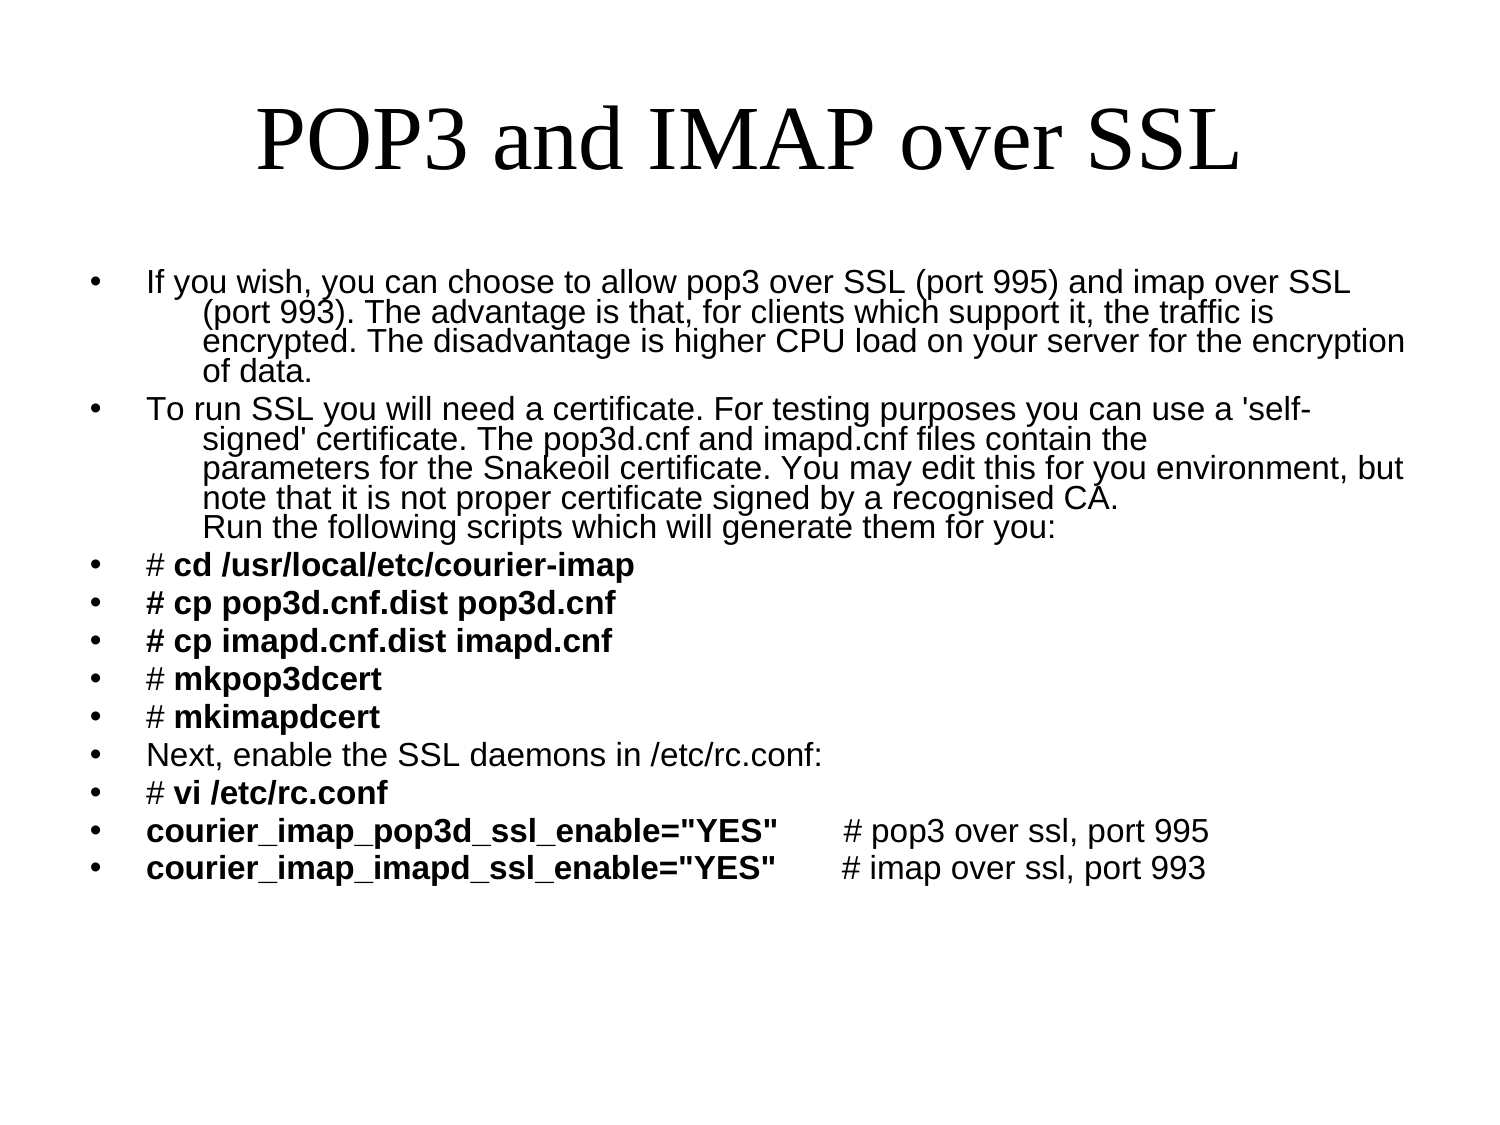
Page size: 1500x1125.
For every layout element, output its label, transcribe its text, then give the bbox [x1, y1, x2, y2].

list If you wish, you can choose to allow pop3 over SSL (port 995) and imap over SSL (port 993). The advantage is that, for clients which support it, the traffic is encrypted. The disadvantage is higher CPU load on your server for the encryption of data. To run SSL you will need a certificate. For testing purposes you can use a 'self-signed' certificate. The pop3d.cnf and imapd.cnf files contain the parameters for the Snakeoil certificate. You may edit this for you environment, but note that it is not proper certificate signed by a recognised CA. Run the following scripts which will generate them for you: # cd /usr/local/etc/courier-imap # cp pop3d.cnf.dist pop3d.cnf # cp imapd.cnf.dist imapd.cnf # mkpop3dcert # mkimapdcert Next, enable the SSL daemons in /etc/rc.conf: # vi /etc/rc.conf courier_imap_pop3d_ssl_enable="YES" # pop3 over ssl, port 995 courier_imap_imapd_ssl_enable="YES" # imap over ssl, port 993 [75, 262, 1426, 1006]
title POP3 and IMAP over SSL [75, 45, 1426, 233]
